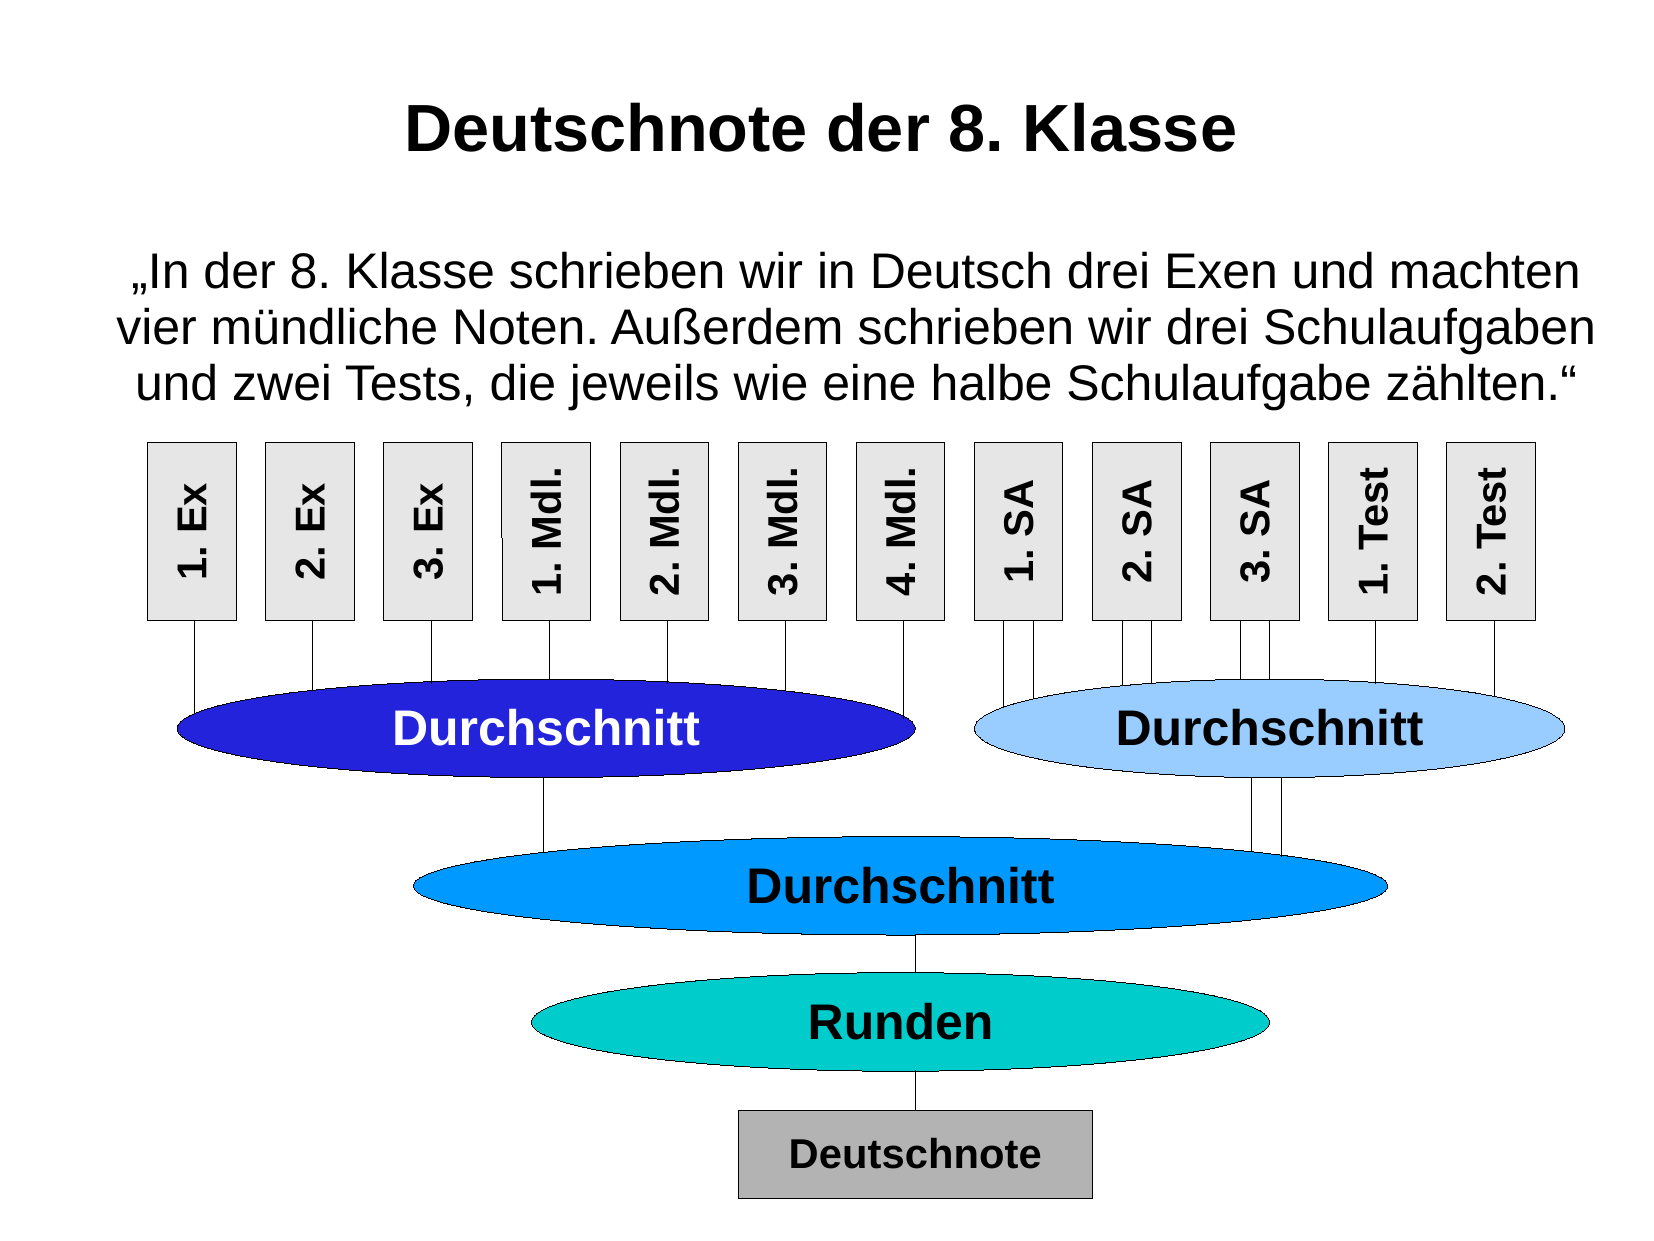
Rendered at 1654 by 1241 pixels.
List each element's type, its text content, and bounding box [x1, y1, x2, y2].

text_box Durchschnitt [177, 679, 916, 778]
title Deutschnote der 8. Klasse [76, 49, 1565, 207]
text_box 1. Mdl. [501, 442, 591, 621]
text_box Deutschnote [738, 1110, 1093, 1199]
text_box 3. Ex [383, 442, 473, 621]
text_box 4. Mdl. [856, 442, 945, 621]
text_box Runden [531, 972, 1270, 1072]
text_box 3. Mdl. [738, 442, 827, 621]
text_box 2. Mdl. [620, 442, 709, 621]
text_box 1. Ex [147, 442, 237, 621]
text_box „In der 8. Klasse schrieben wir in Deutsch drei Exen und machten vier mündliche Noten. Außerdem schrieben wir drei Schulaufgaben und zwei Tests, die jeweils wie eine halbe Schulaufgabe zählten.“ [88, 236, 1625, 422]
text_box 2. Ex [265, 442, 355, 621]
text_box 2. SA [1092, 442, 1182, 621]
text_box 2. Test [1446, 442, 1536, 621]
text_box 1. Test [1328, 442, 1418, 621]
text_box Durchschnitt [413, 836, 1388, 936]
text_box 3. SA [1210, 442, 1300, 621]
text_box Durchschnitt [974, 679, 1565, 778]
text_box 1. SA [974, 442, 1063, 621]
